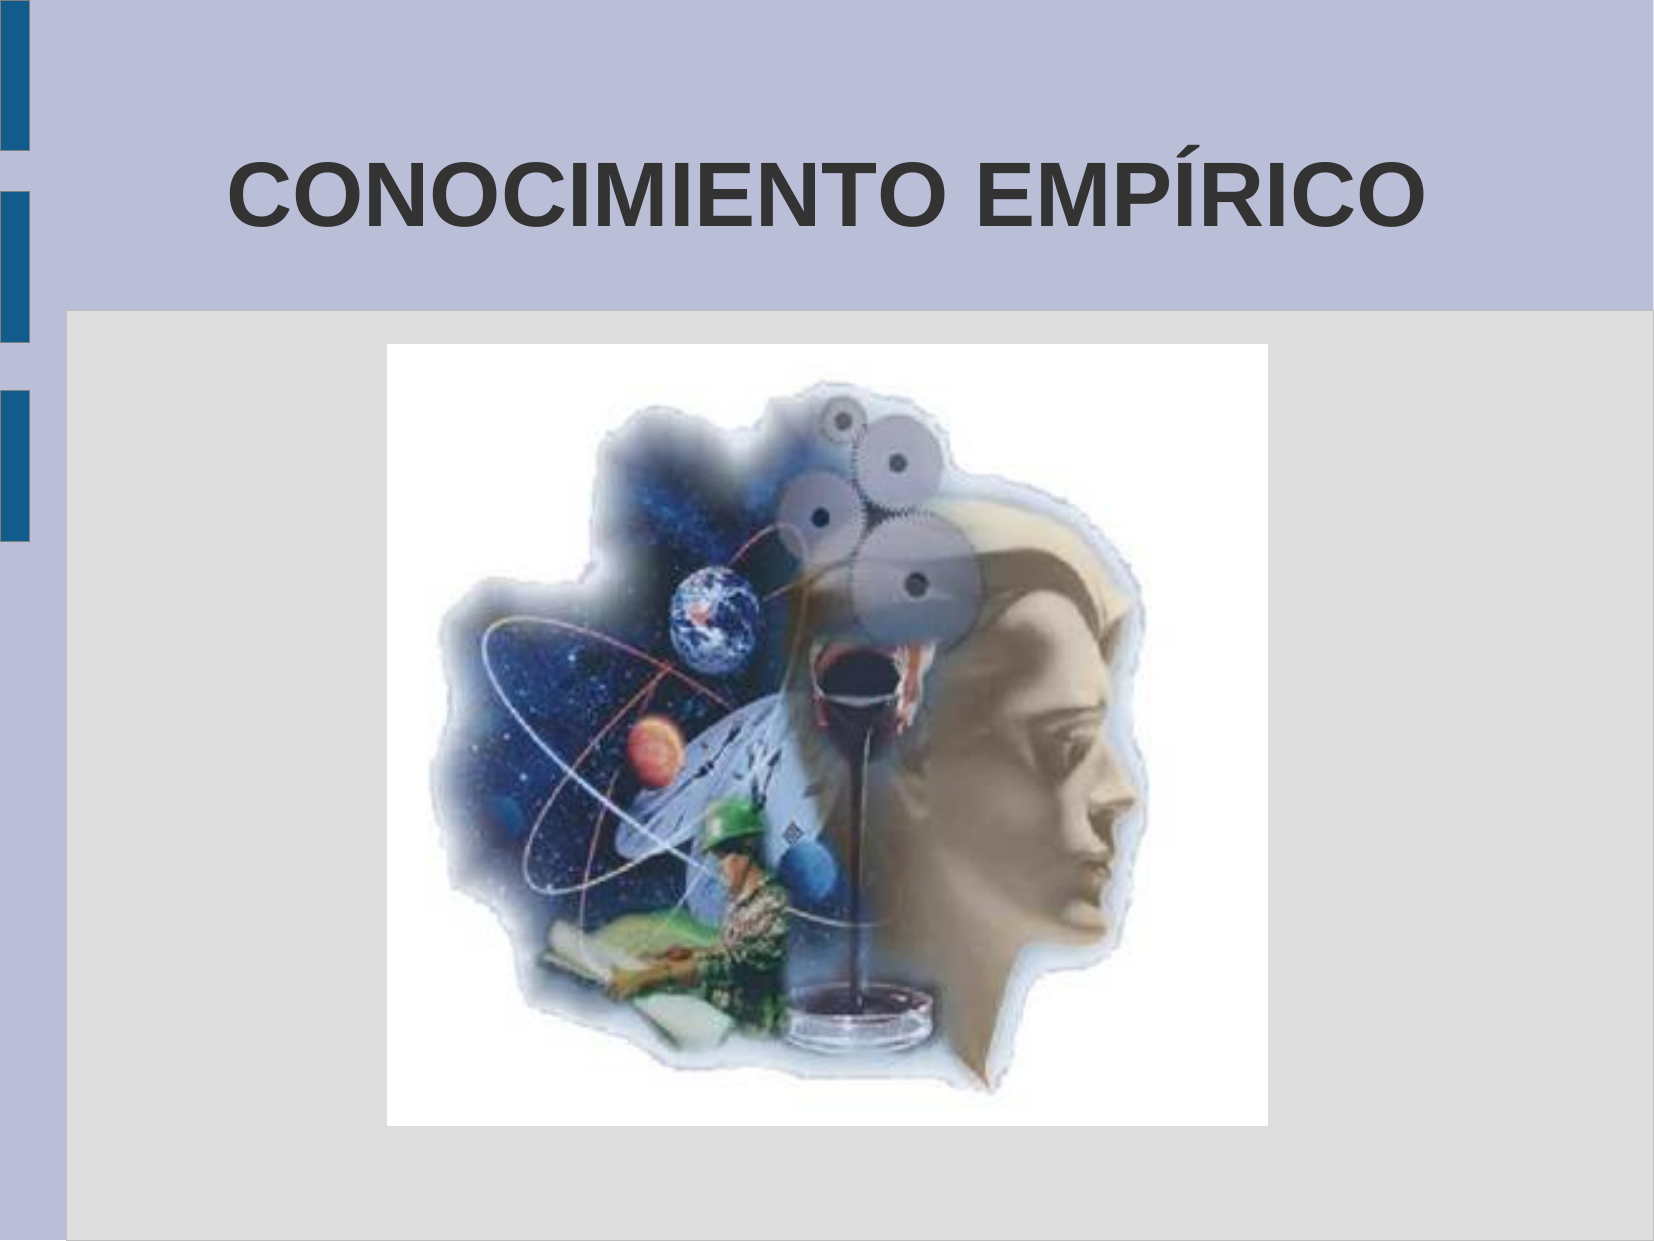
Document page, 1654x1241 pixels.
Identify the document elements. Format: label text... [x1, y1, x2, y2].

title CONOCIMIENTO EMPÍRICO [121, 91, 1534, 299]
picture [387, 344, 1268, 1126]
